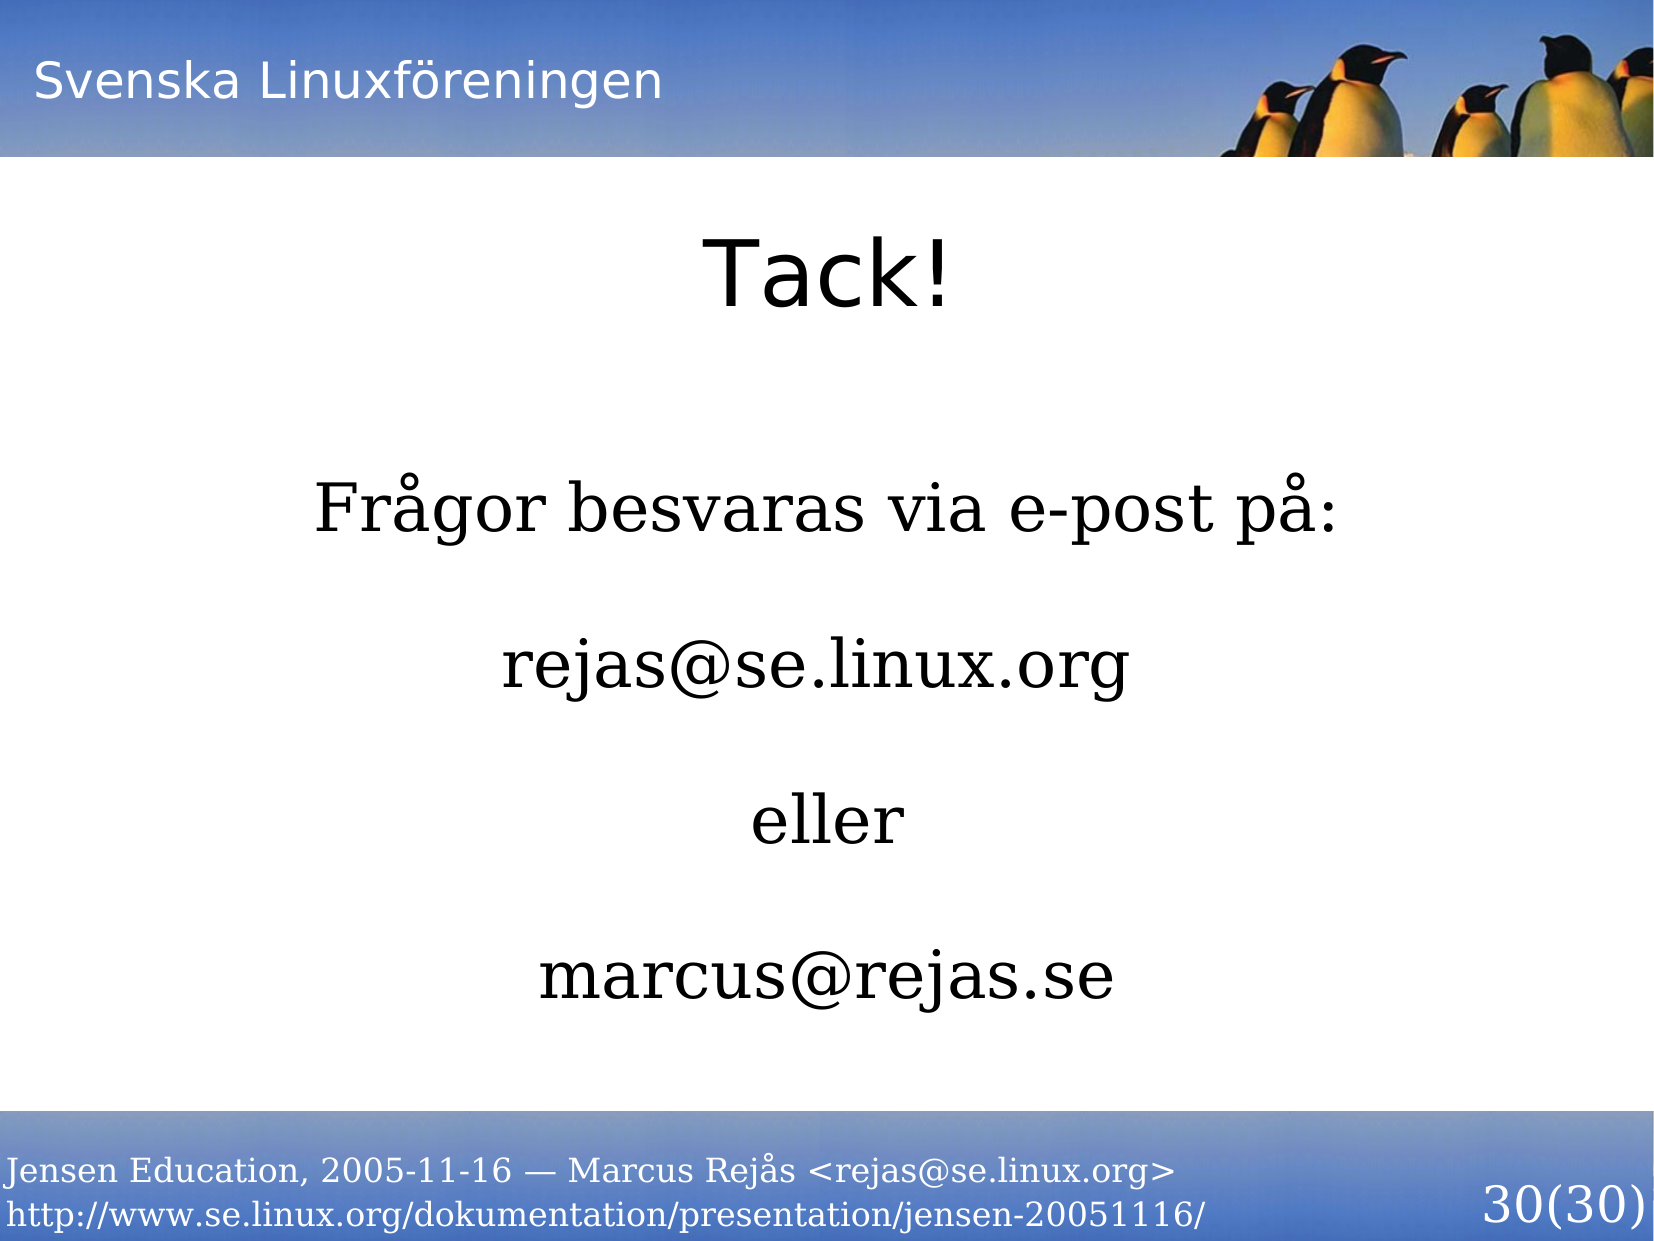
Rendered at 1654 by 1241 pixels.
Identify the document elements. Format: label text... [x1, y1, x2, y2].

picture [0, 0, 1654, 157]
title Tack! [123, 160, 1537, 389]
subtitle Frågor besvaras via e-post på: rejas@se.linux.org eller marcus@rejas.se [121, 392, 1534, 1092]
picture [0, 1111, 1654, 1241]
